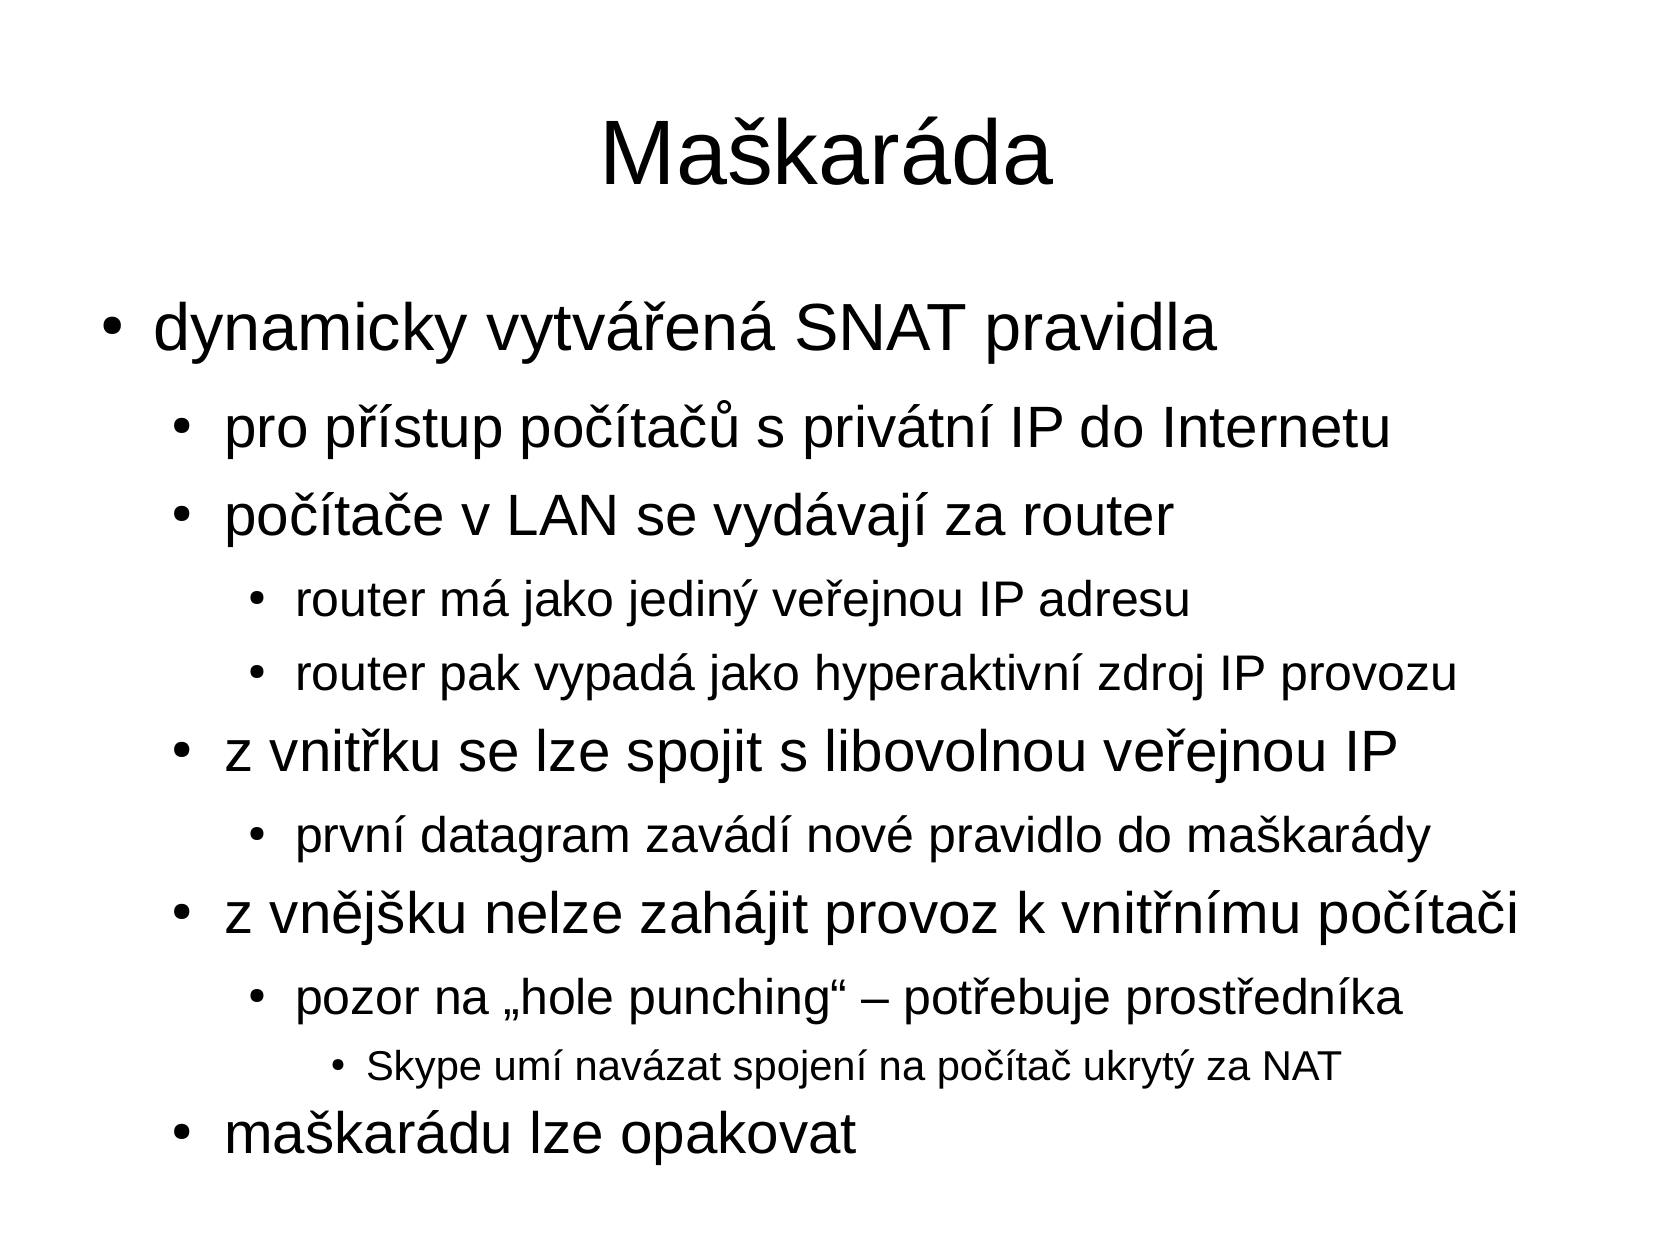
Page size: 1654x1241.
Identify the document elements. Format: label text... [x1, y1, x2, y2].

title Maškaráda [82, 49, 1571, 257]
list dynamicky vytvářená SNAT pravidla pro přístup počítačů s privátní IP do Internetu počítače v LAN se vydávají za router router má jako jediný veřejnou IP adresu router pak vypadá jako hyperaktivní zdroj IP provozu z vnitřku se lze spojit s libovolnou veřejnou IP první datagram zavádí nové pravidlo do maškarády z vnějšku nelze zahájit provoz k vnitřnímu počítači pozor na „hole punching“ – potřebuje prostředníka Skype umí navázat spojení na počítač ukrytý za NAT maškarádu lze opakovat [82, 290, 1571, 1182]
